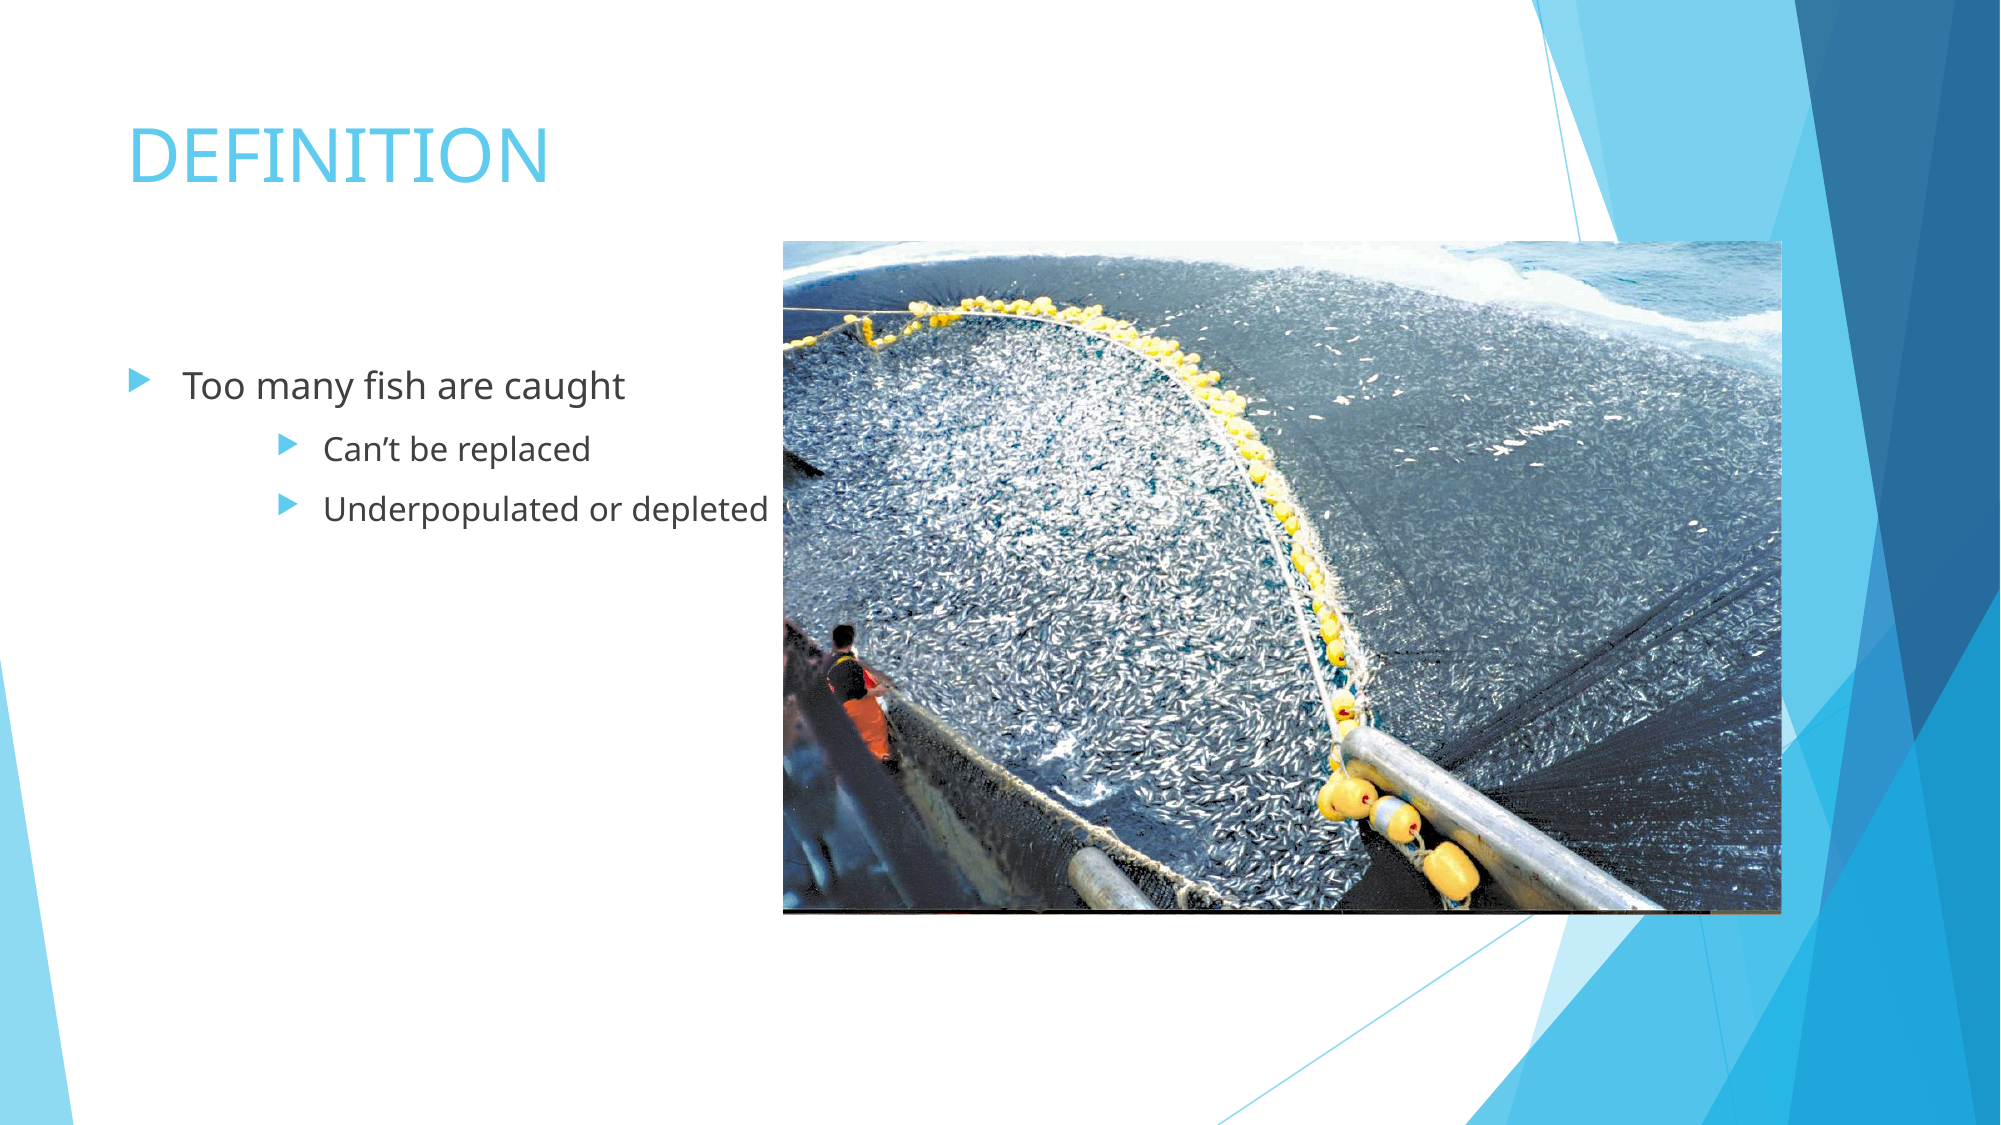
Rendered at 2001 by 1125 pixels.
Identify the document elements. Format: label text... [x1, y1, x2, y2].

title DEFINITION [111, 99, 1522, 317]
list Too many fish are caught Can’t be replaced Underpopulated or depleted [111, 354, 1522, 992]
picture [783, 241, 1782, 915]
